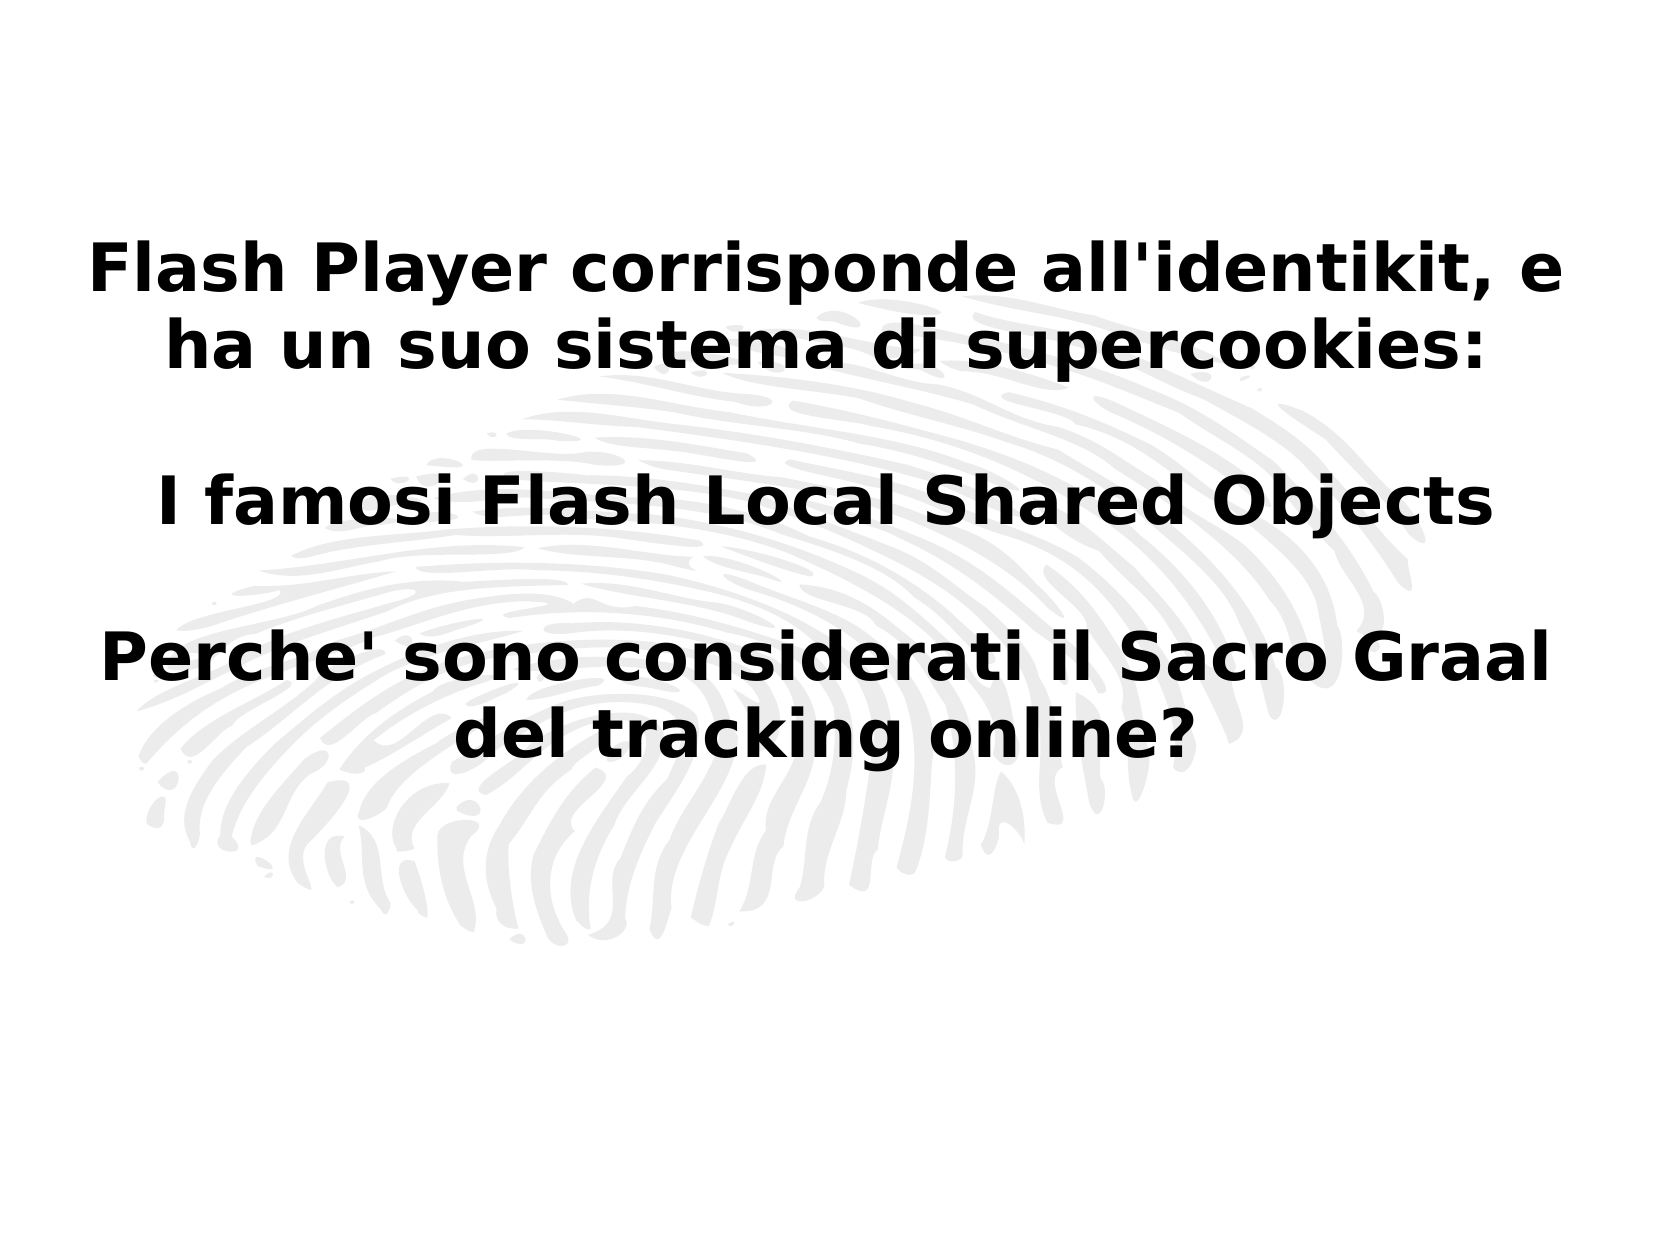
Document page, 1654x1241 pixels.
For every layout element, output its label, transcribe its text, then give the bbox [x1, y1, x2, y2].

subtitle Flash Player corrisponde all'identikit, e ha un suo sistema di supercookies: I famosi Flash Local Shared Objects Perche' sono considerati il Sacro Graal del tracking online? [82, 56, 1571, 1102]
